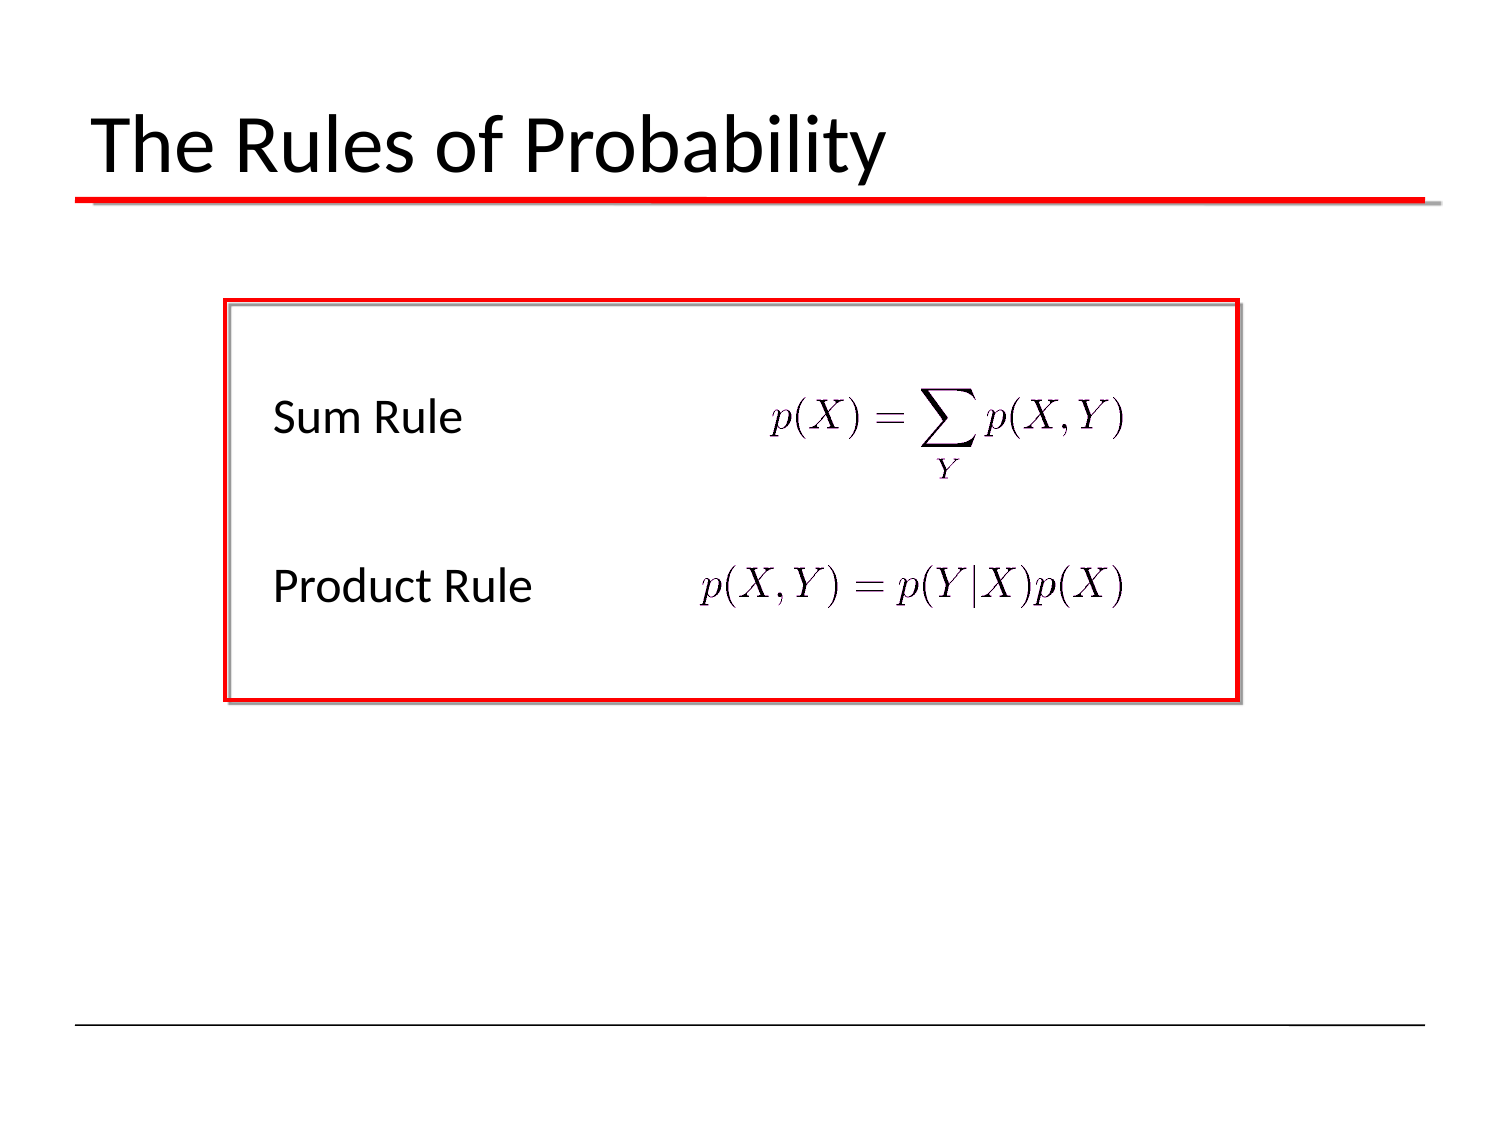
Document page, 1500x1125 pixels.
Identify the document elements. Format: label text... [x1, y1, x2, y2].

list Sum Rule Product Rule [237, 308, 1235, 698]
picture [765, 387, 1126, 480]
title The Rules of Probability [75, 45, 1426, 233]
picture [696, 563, 1124, 611]
list Sum Rule Product Rule [237, 287, 1325, 813]
